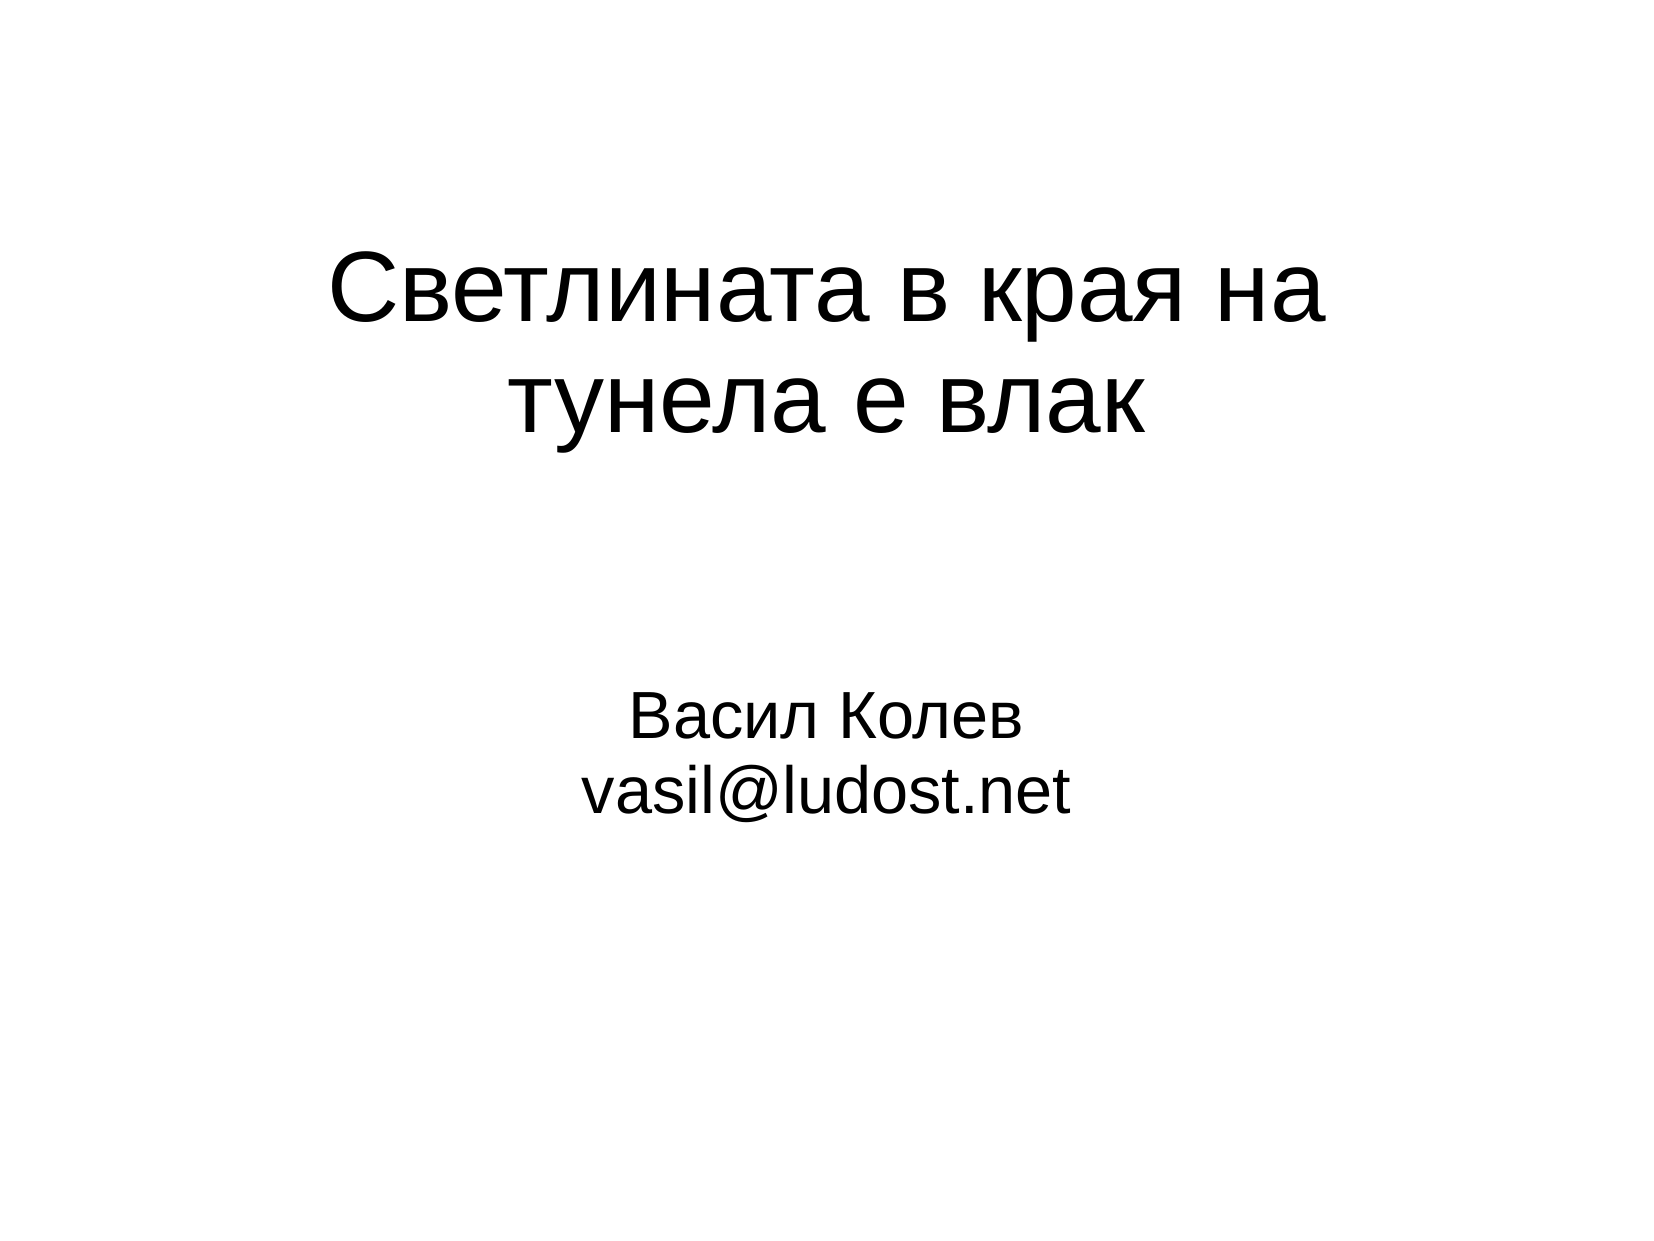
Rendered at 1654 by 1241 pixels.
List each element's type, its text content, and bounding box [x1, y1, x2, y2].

subtitle Светлината в края на тунела е влак Васил Колев vasil@ludost.net [82, 49, 1571, 1010]
